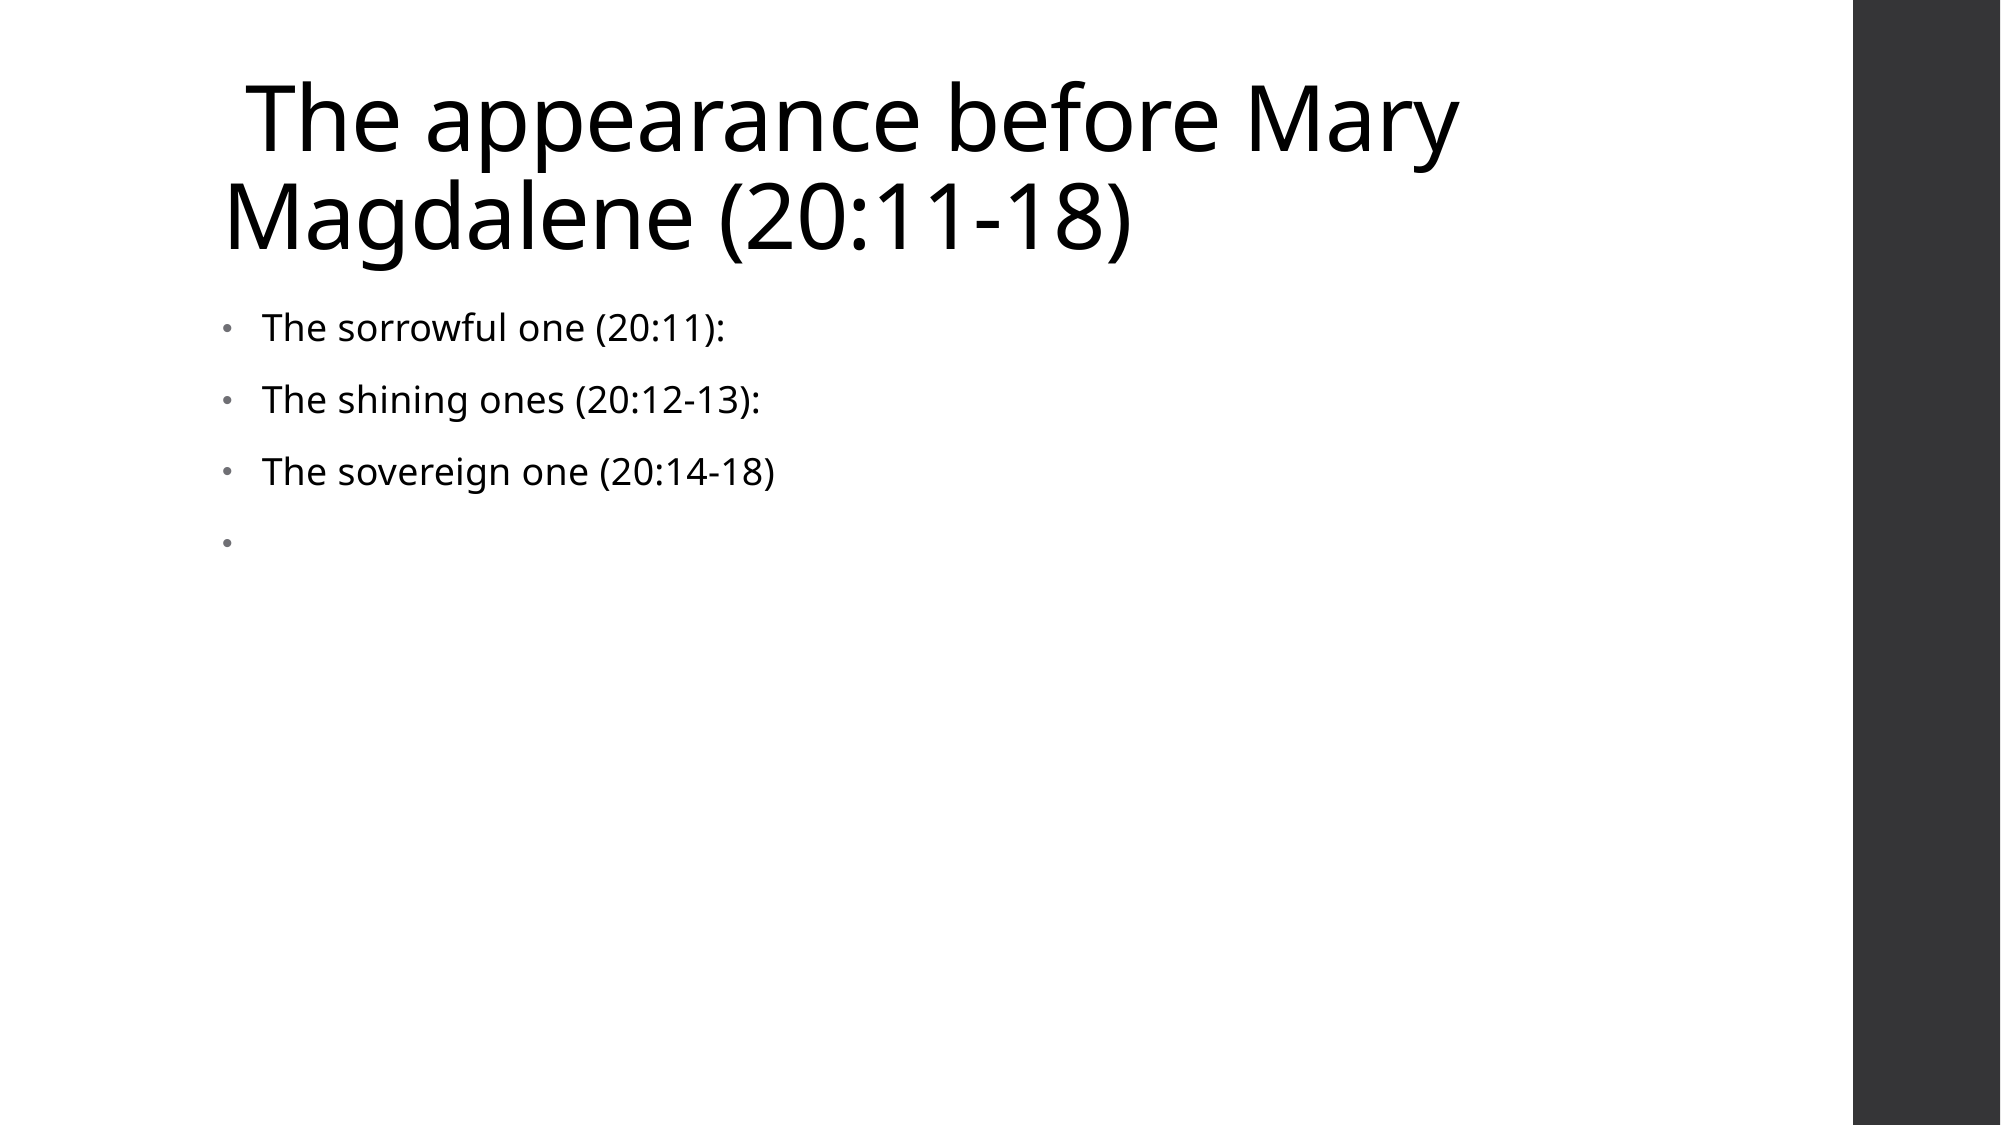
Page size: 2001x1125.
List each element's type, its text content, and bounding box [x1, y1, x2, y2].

title The appearance before Mary Magdalene (20:11-18) [206, 60, 1797, 278]
list The sorrowful one (20:11): The shining ones (20:12-13): The sovereign one (20:14-18) [206, 299, 1617, 1014]
